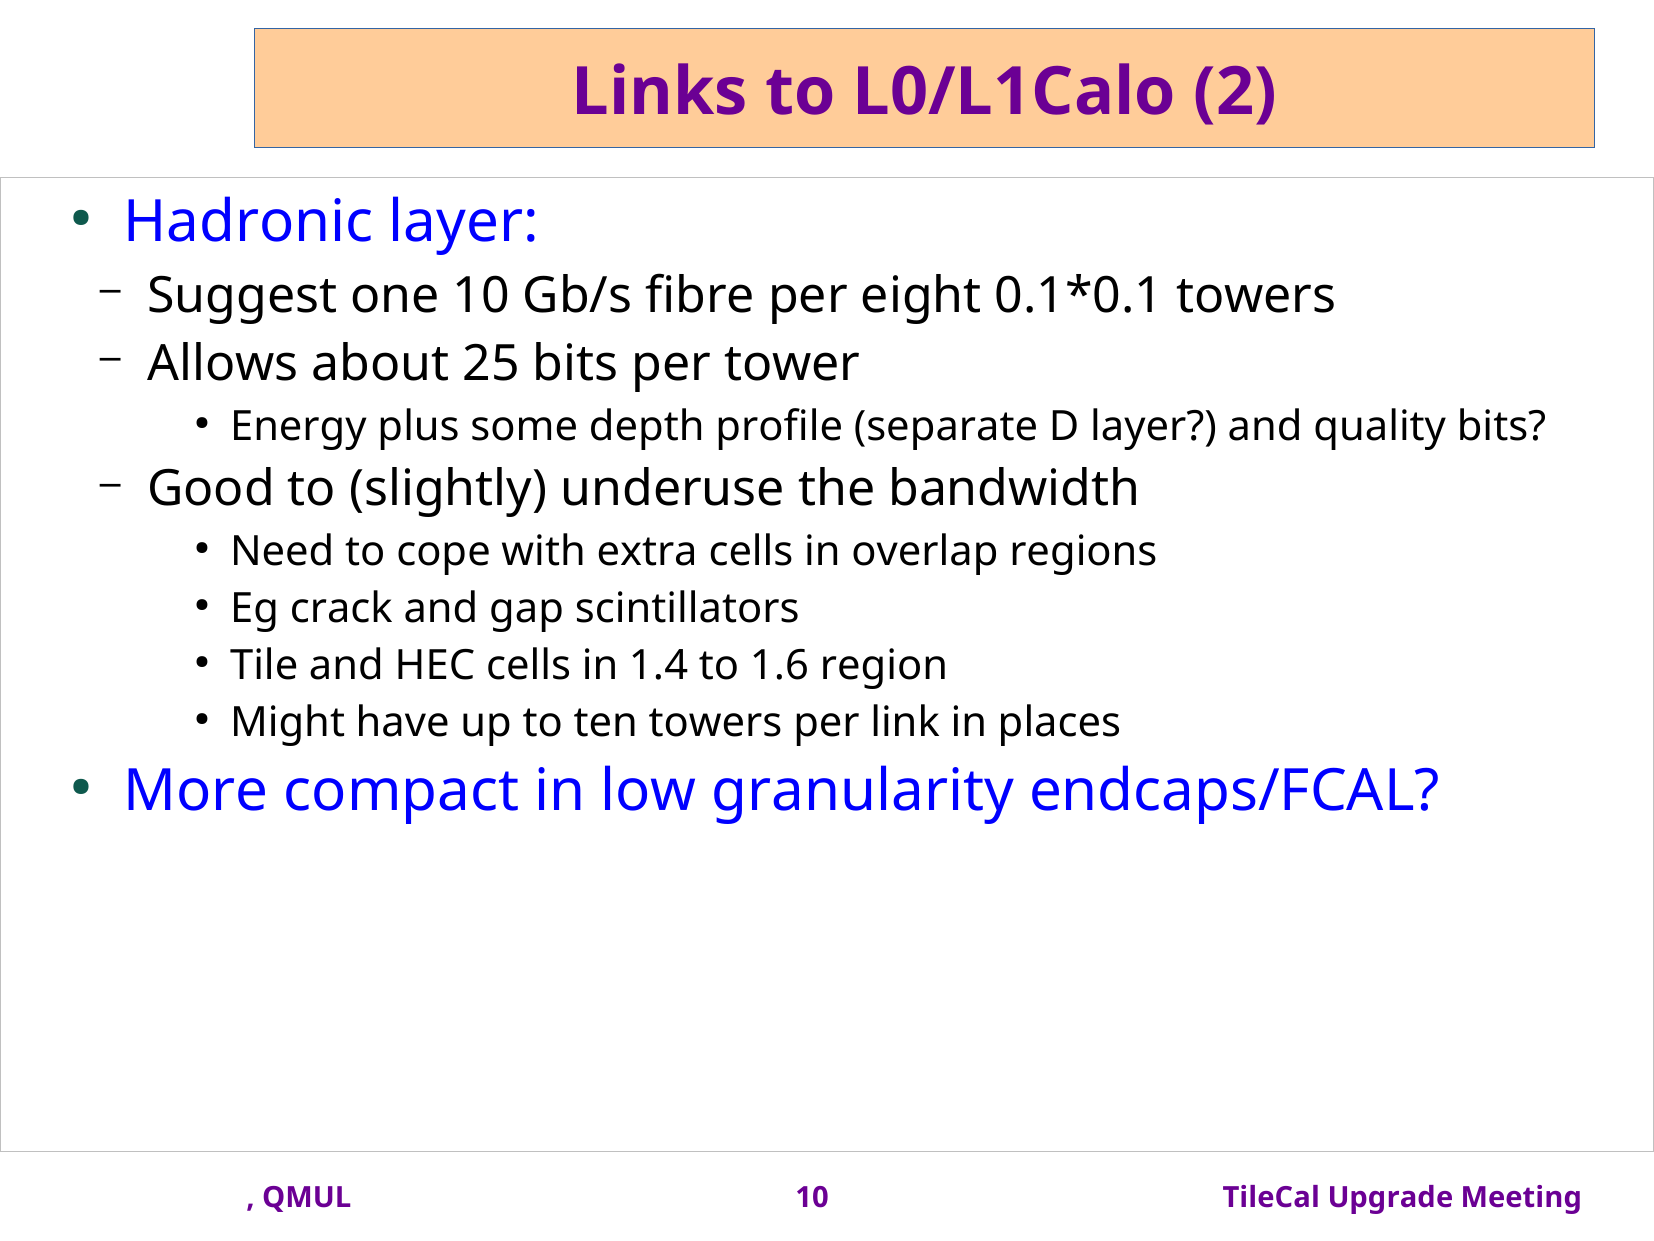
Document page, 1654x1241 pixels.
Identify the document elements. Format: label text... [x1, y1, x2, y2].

title Links to L0/L1Calo (2) [254, 28, 1595, 148]
list Hadronic layer: Suggest one 10 Gb/s fibre per eight 0.1*0.1 towers Allows about 25 bits per tower Energy plus some depth profile (separate D layer?) and quality bits? Good to (slightly) underuse the bandwidth Need to cope with extra cells in overlap regions Eg crack and gap scintillators Tile and HEC cells in 1.4 to 1.6 region Might have up to ten towers per link in places More compact in low granularity endcaps/FCAL? [52, 179, 1598, 1143]
